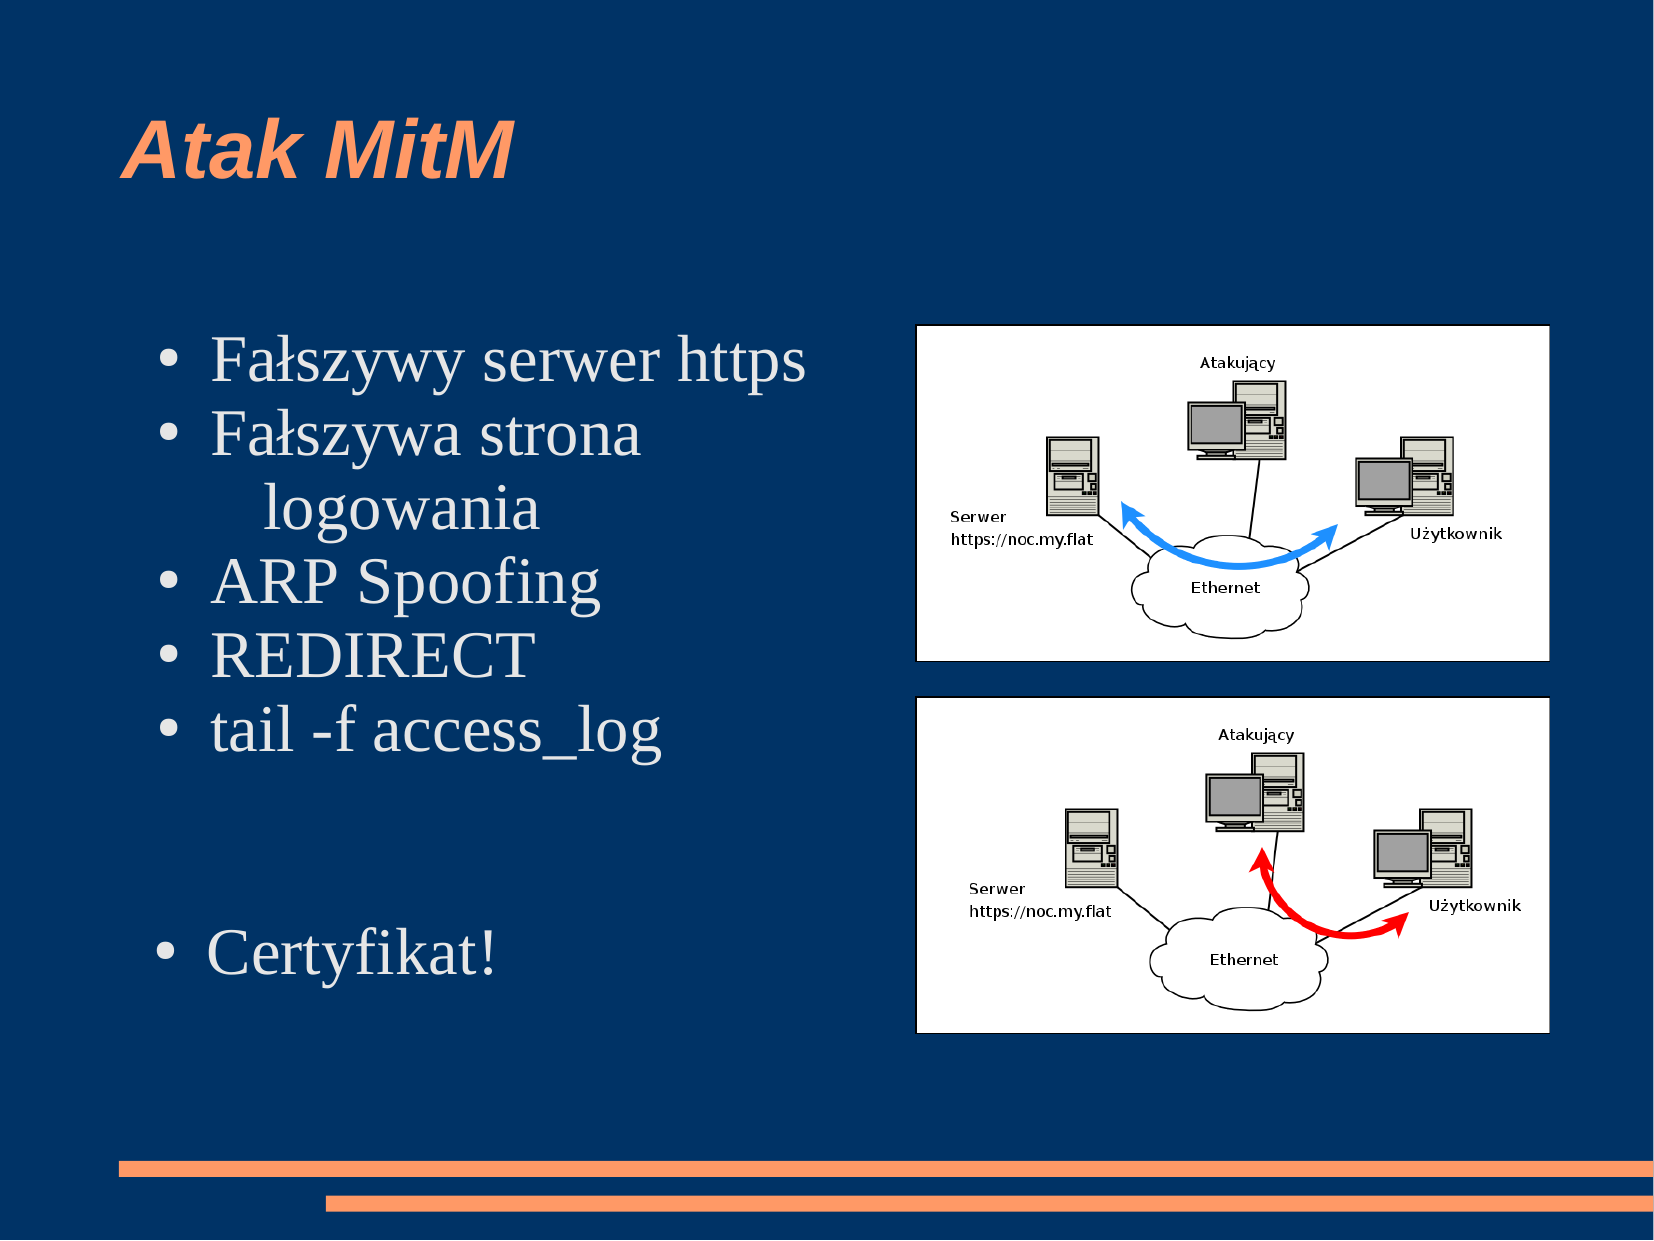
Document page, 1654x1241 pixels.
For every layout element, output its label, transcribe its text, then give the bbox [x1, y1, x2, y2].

list Certyfikat! [118, 915, 821, 1034]
title Atak MitM [121, 46, 1534, 254]
picture [915, 696, 1550, 1034]
picture [915, 324, 1550, 662]
list Fałszywy serwer https Fałszywa strona logowania ARP Spoofing REDIRECT tail -f access_log [121, 322, 824, 767]
